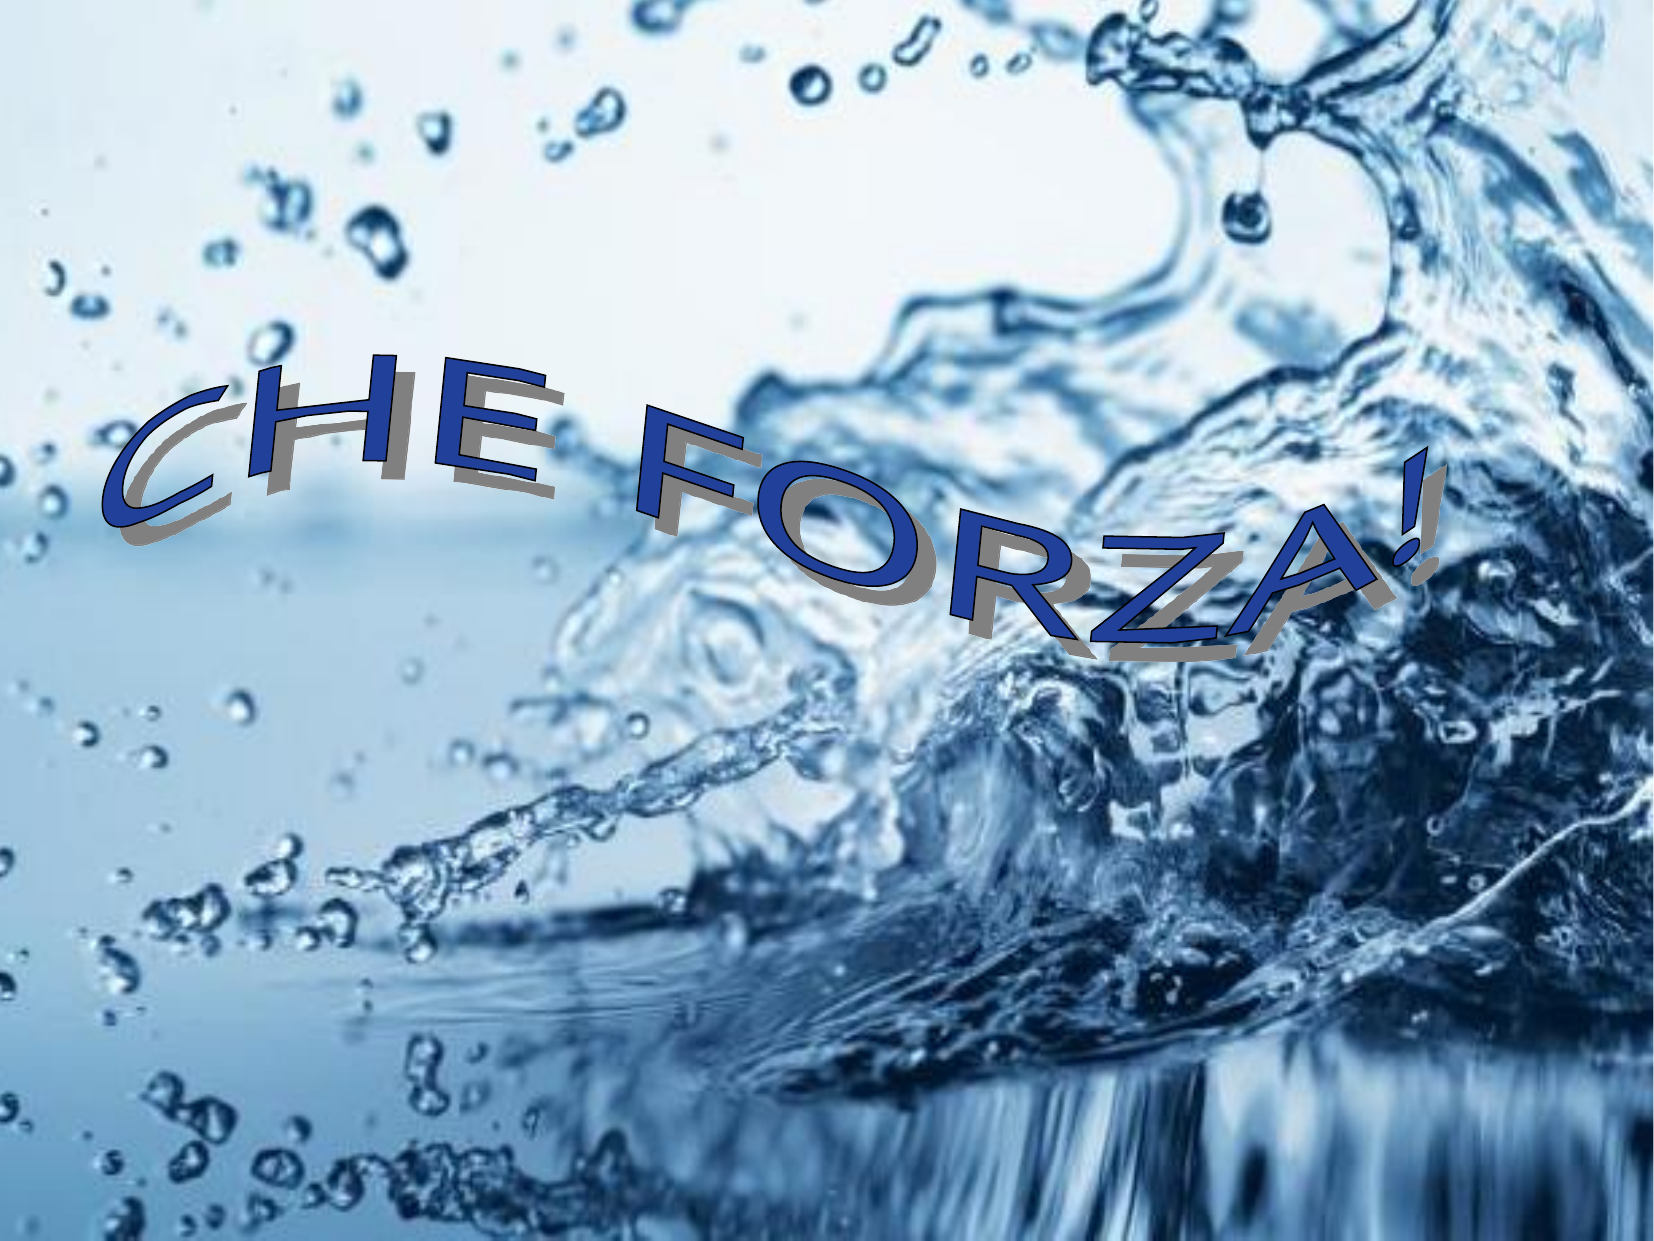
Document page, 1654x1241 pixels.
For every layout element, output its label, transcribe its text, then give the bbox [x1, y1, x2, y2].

text_box CHE FORZA! [248, 355, 397, 477]
text_box CHE FORZA! [1090, 533, 1225, 643]
text_box CHE FORZA! [1225, 504, 1377, 636]
text_box CHE FORZA! [950, 509, 1078, 640]
text_box CHE FORZA! [1402, 447, 1428, 535]
text_box CHE FORZA! [758, 461, 918, 587]
text_box CHE FORZA! [1392, 538, 1420, 567]
picture [0, 0, 1654, 1241]
text_box CHE FORZA! [102, 385, 228, 527]
text_box CHE FORZA! [435, 357, 546, 481]
text_box CHE FORZA! [636, 405, 744, 518]
